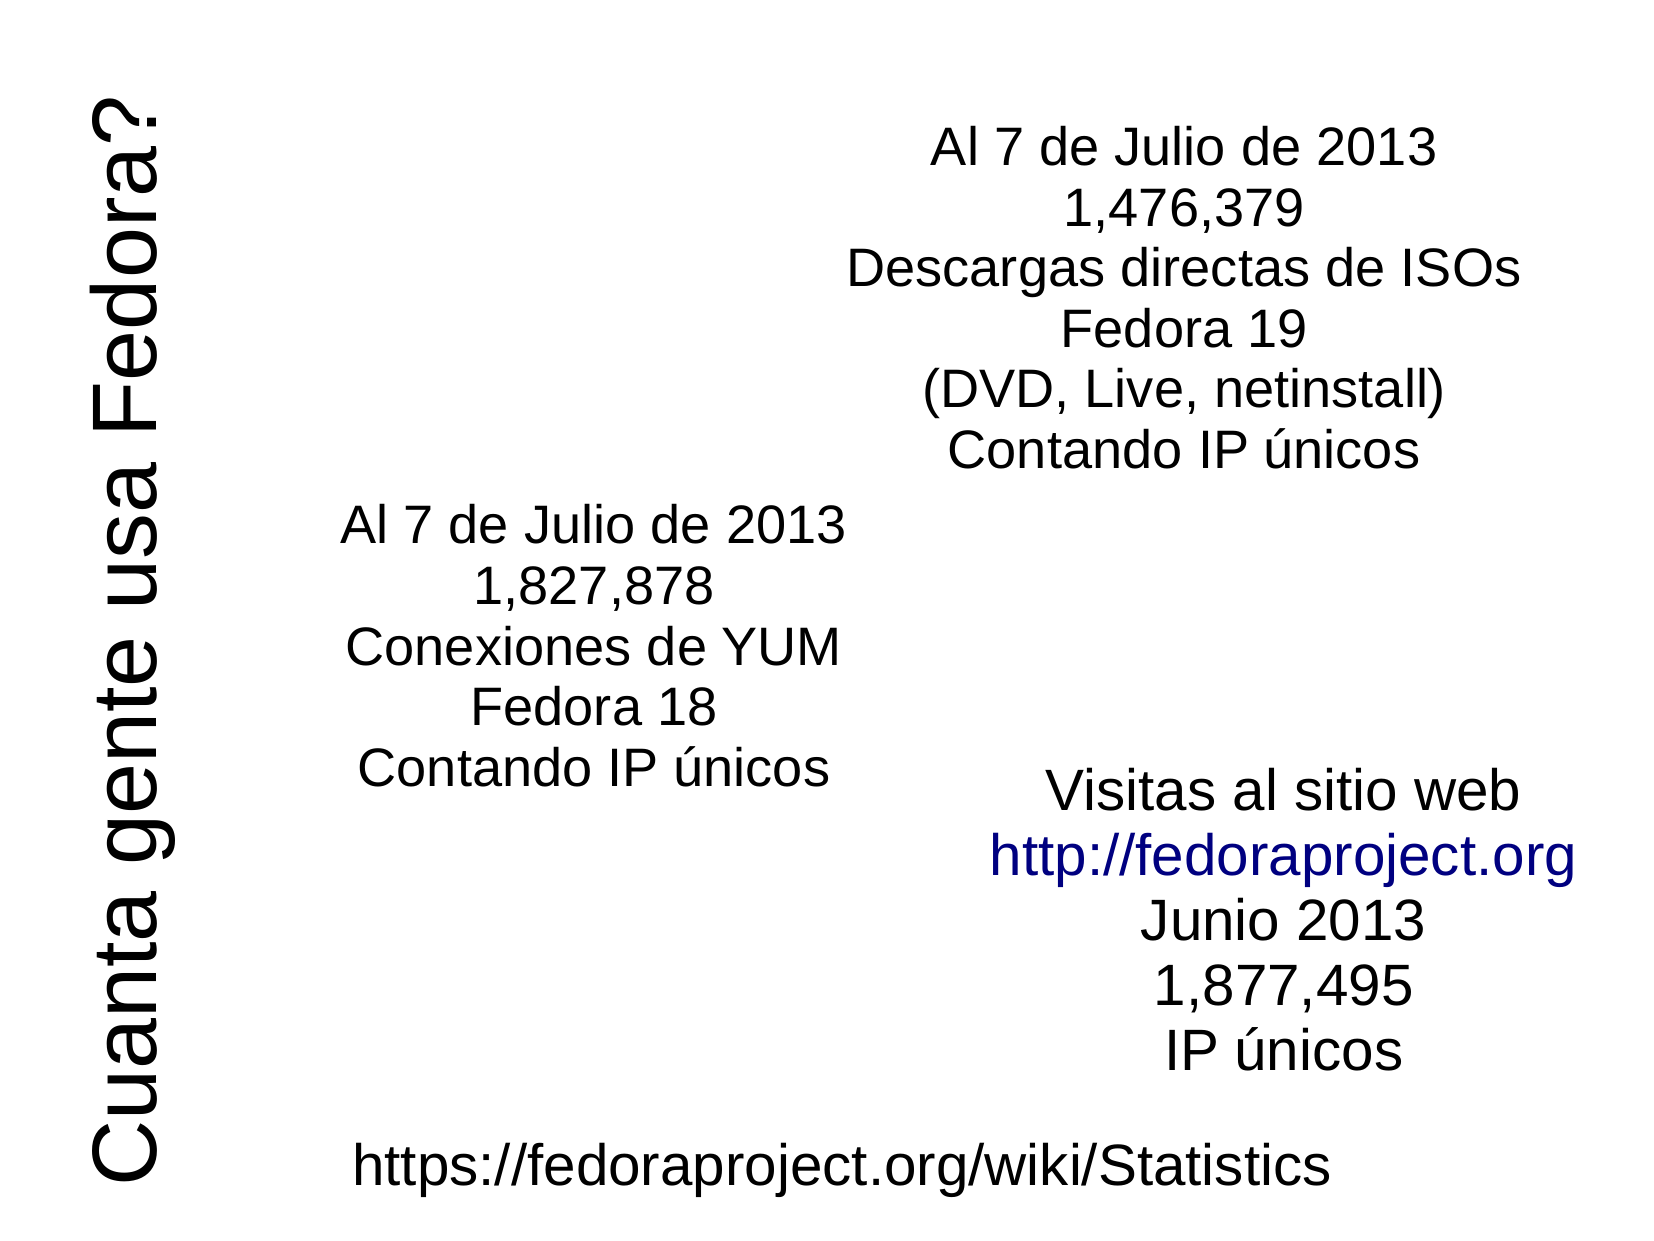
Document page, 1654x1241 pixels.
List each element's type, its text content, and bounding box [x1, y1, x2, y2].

text_box Cuanta gente usa Fedora? [66, 38, 184, 1202]
text_box https://fedoraproject.org/wiki/Statistics [337, 1125, 1348, 1205]
text_box Visitas al sitio web http://fedoraproject.org Junio 2013 1,877,495 IP únicos [975, 750, 1593, 1090]
text_box Al 7 de Julio de 2013 1,476,379 Descargas directas de ISOs Fedora 19 (DVD, Live, netinstall) Contando IP únicos [831, 109, 1538, 488]
text_box Al 7 de Julio de 2013 1,827,878 Conexiones de YUM Fedora 18 Contando IP únicos [325, 487, 863, 805]
